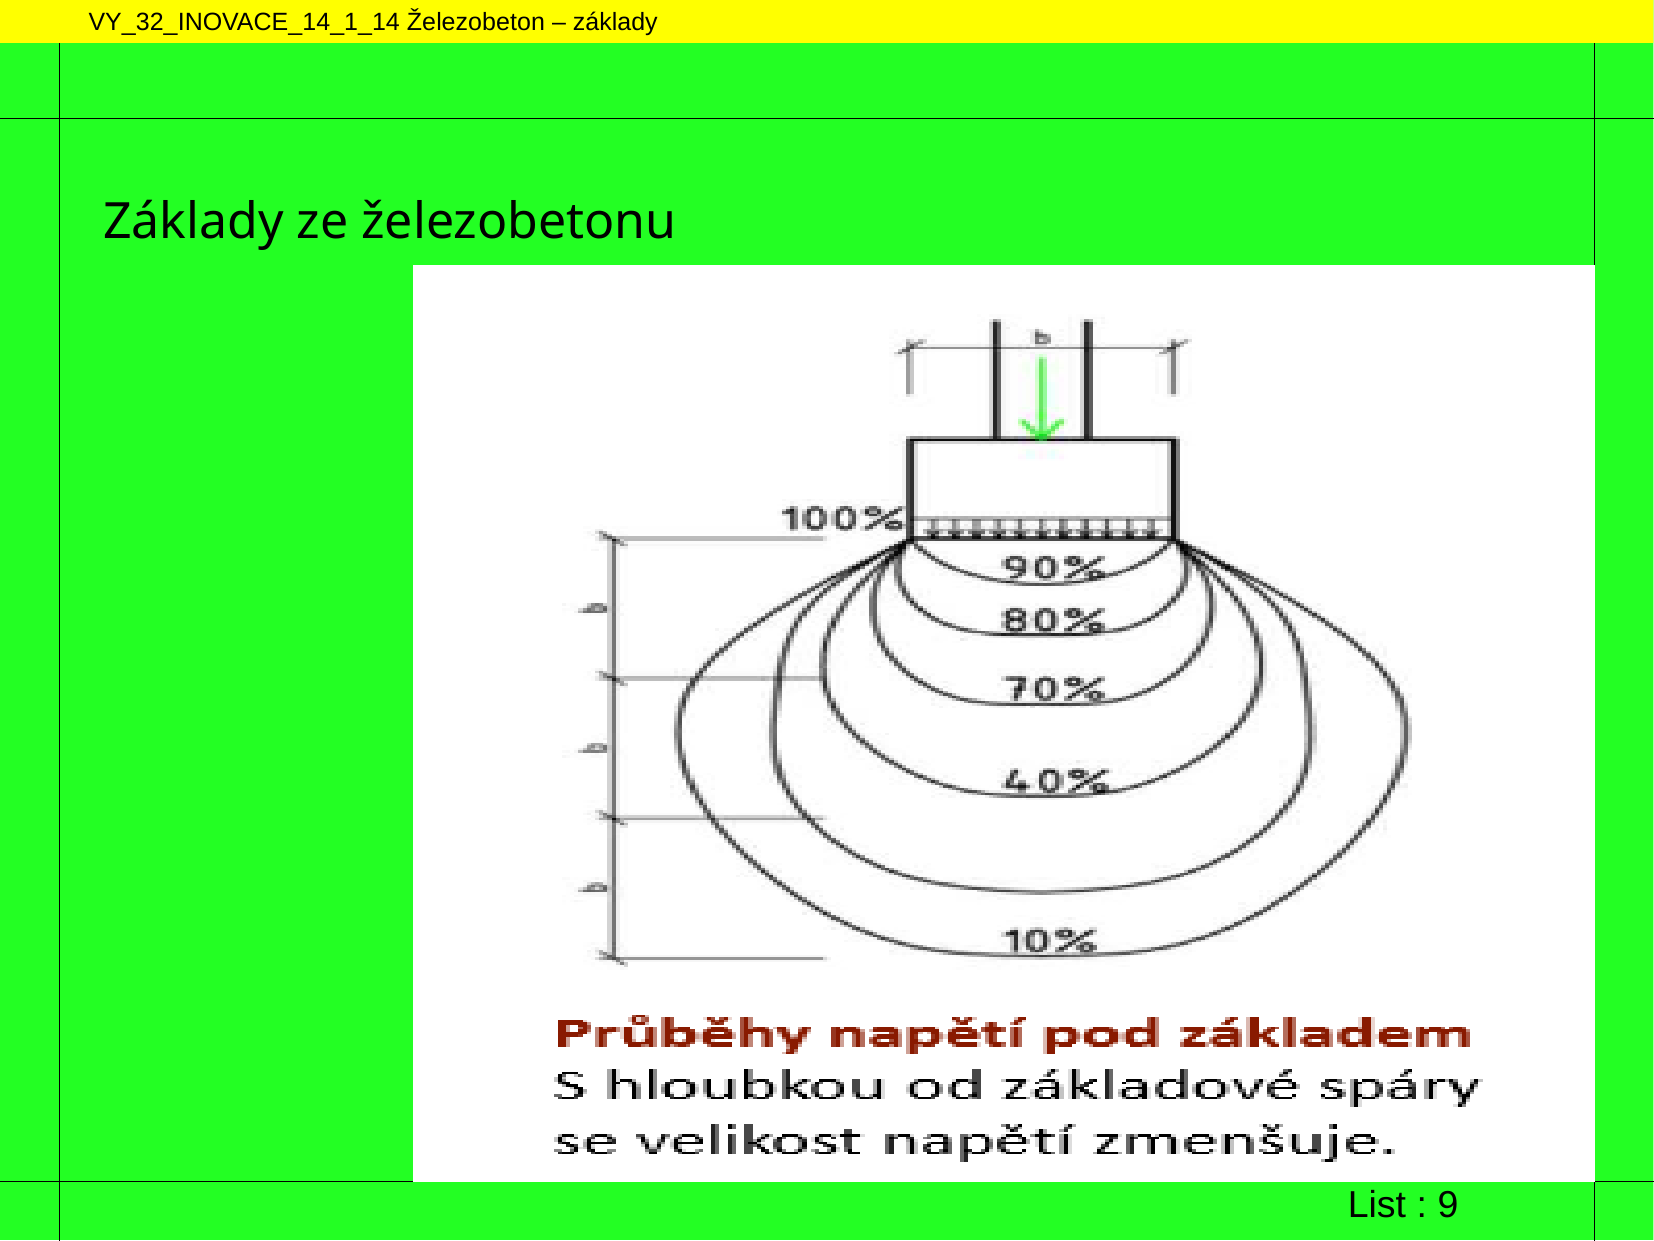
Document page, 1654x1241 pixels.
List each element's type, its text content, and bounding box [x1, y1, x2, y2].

text_box VY_32_INOVACE_14_1_14 Železobeton – základy [0, 0, 1654, 43]
text_box Základy ze železobetonu [88, 177, 1506, 357]
text_box List : <číslo> [1357, 1176, 1599, 1241]
picture [413, 265, 1595, 1182]
